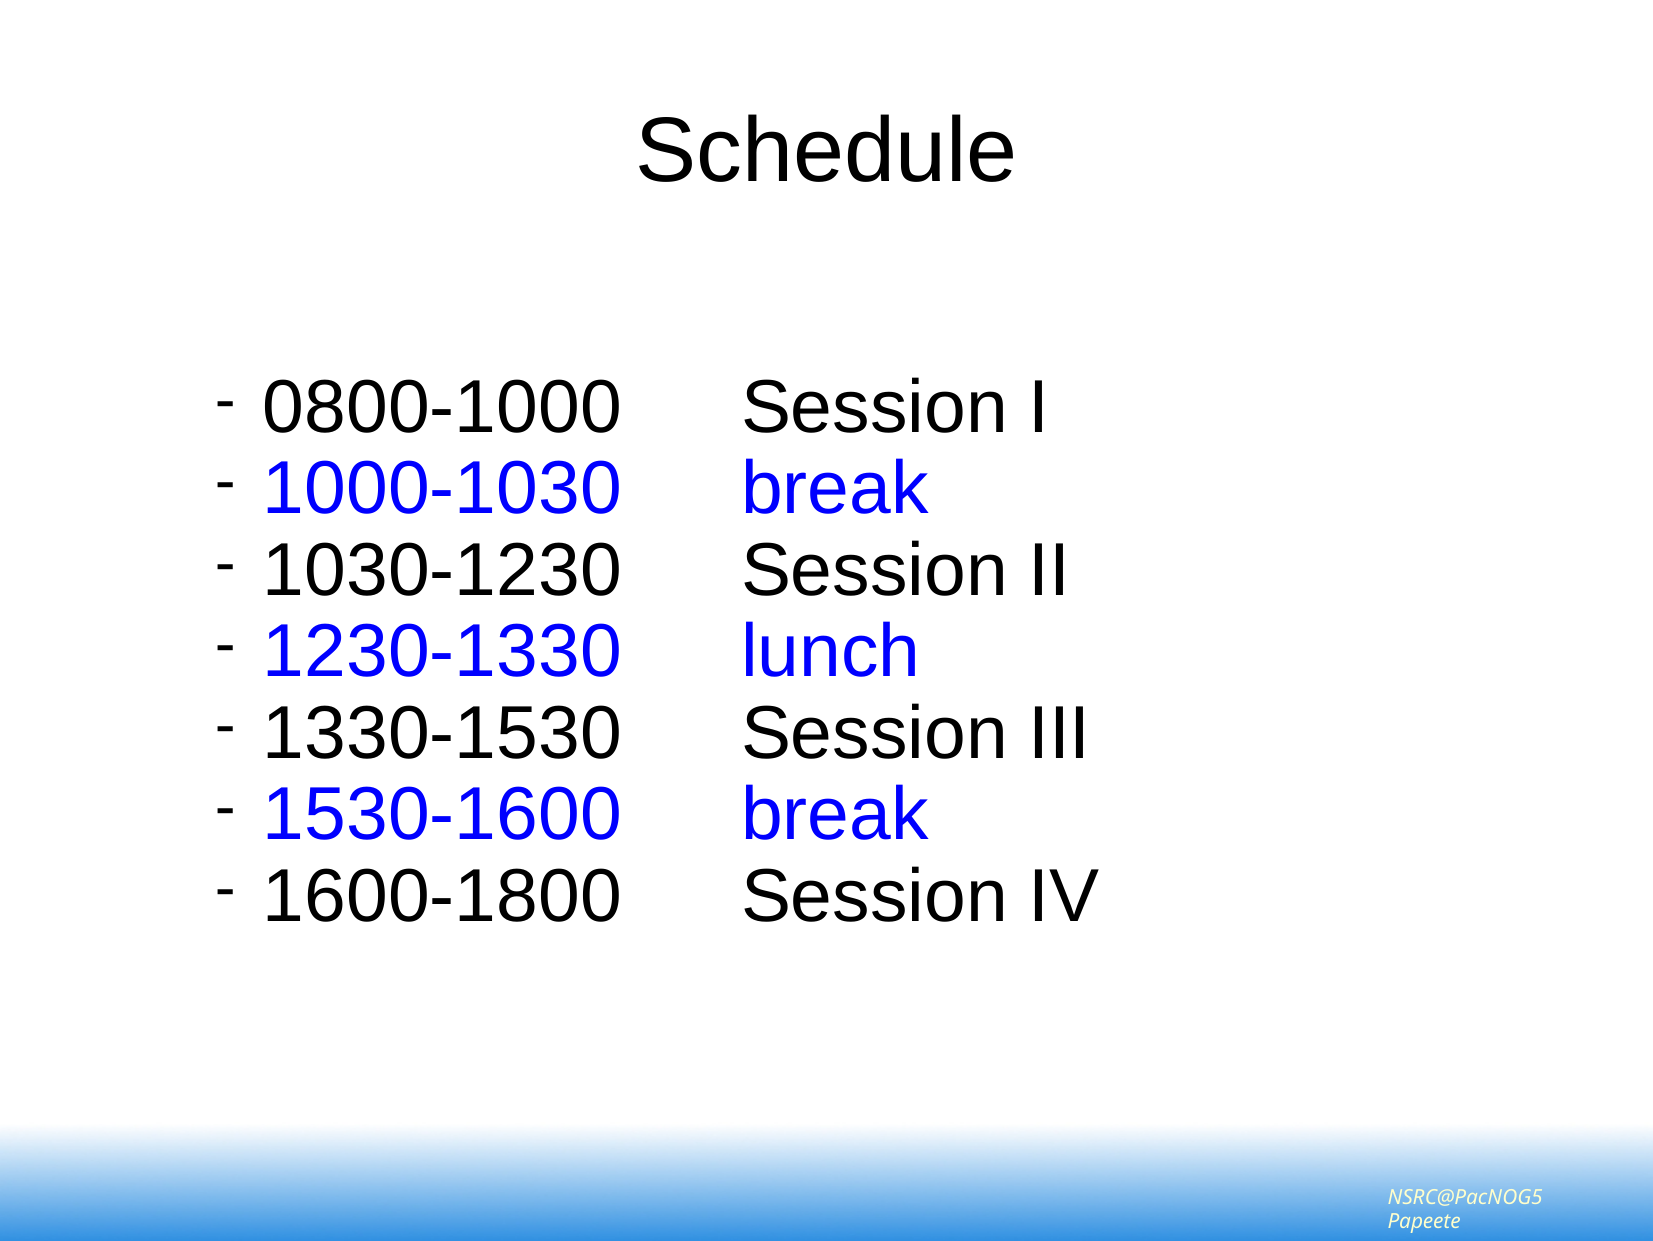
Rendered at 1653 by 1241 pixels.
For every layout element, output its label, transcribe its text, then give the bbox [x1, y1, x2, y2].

picture [0, 1122, 1653, 1241]
list 0800-1000 Session I 1000-1030 break 1030-1230 Session II 1230-1330 lunch 1330-1530 Session III 1530-1600 break 1600-1800 Session IV [121, 280, 1560, 1095]
title Schedule [121, 46, 1534, 254]
